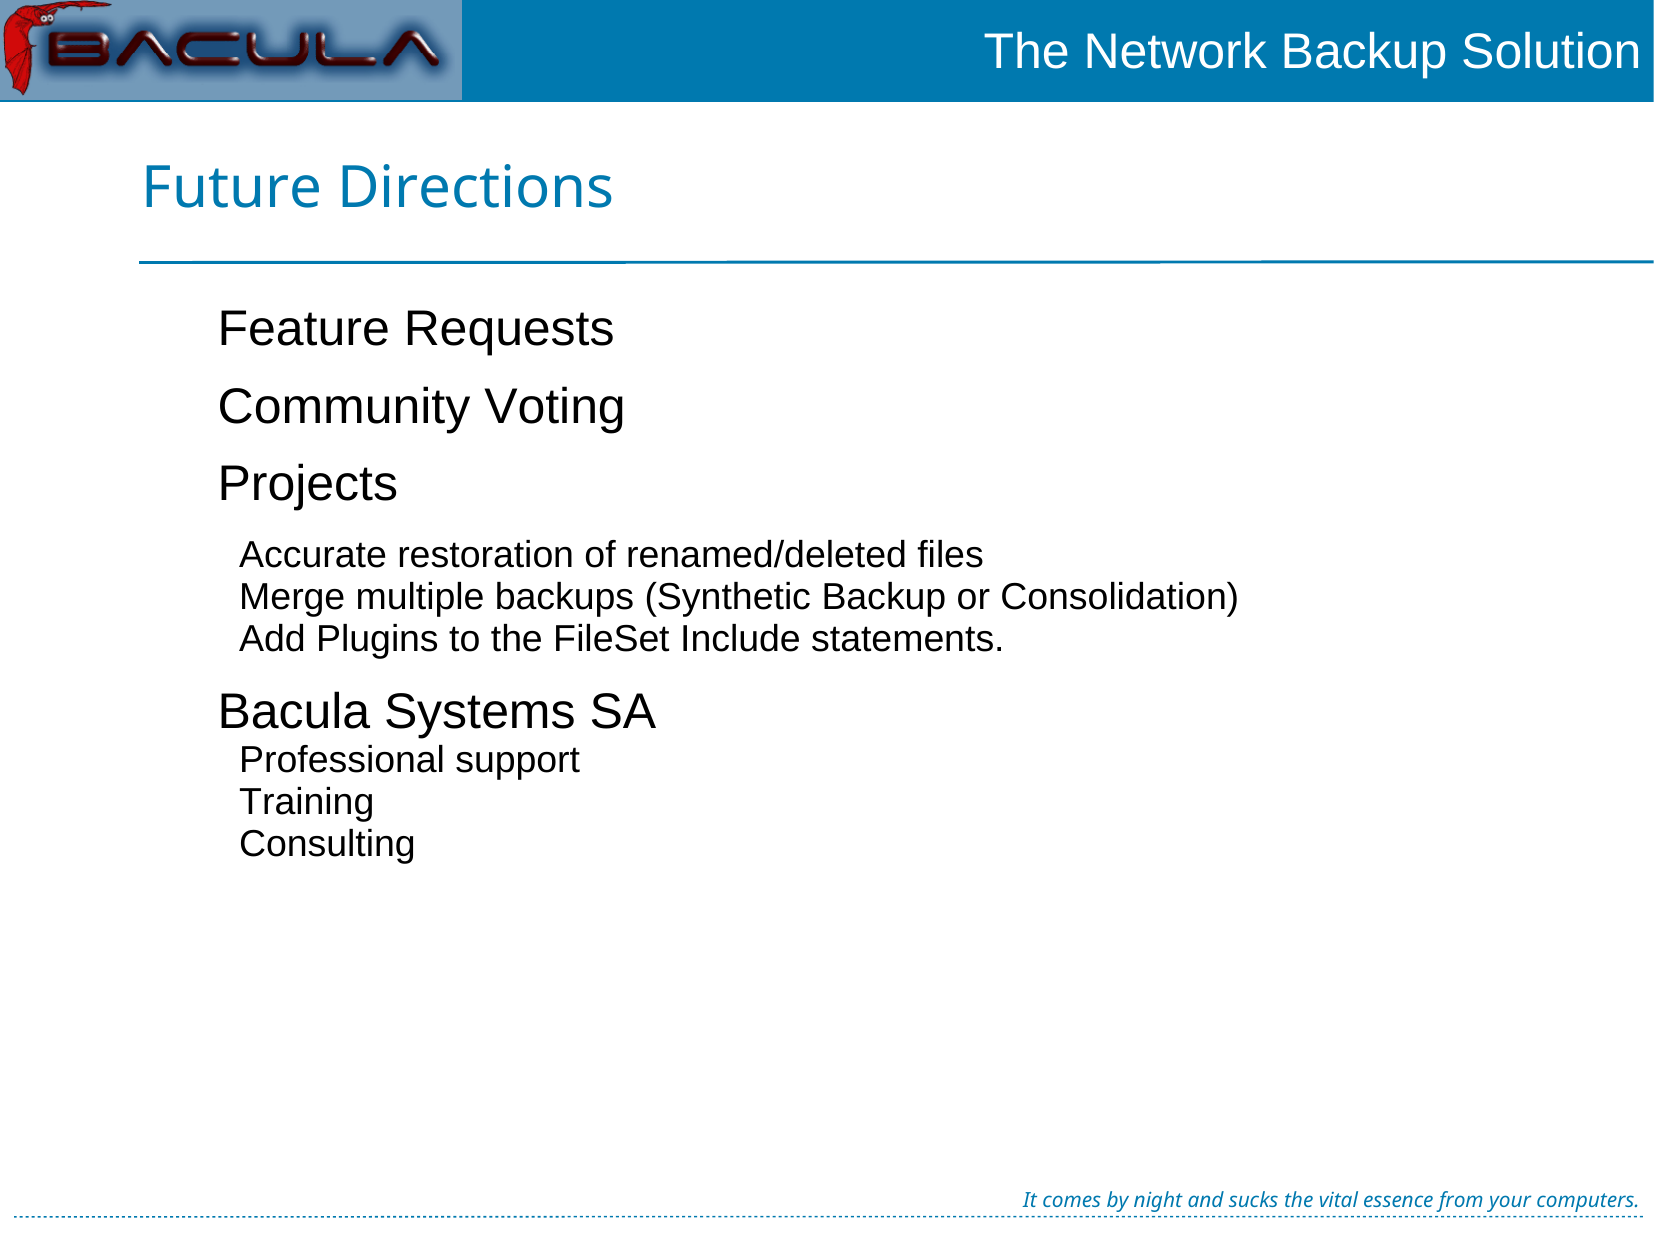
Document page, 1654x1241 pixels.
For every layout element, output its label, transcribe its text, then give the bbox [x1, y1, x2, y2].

picture [0, 0, 461, 99]
list Feature Requests Community Voting Projects Accurate restoration of renamed/deleted files Merge multiple backups (Synthetic Backup or Consolidation) Add Plugins to the FileSet Include statements. Bacula Systems SA Professional support Training Consulting [144, 300, 1538, 1127]
title Future Directions [141, 112, 1501, 226]
